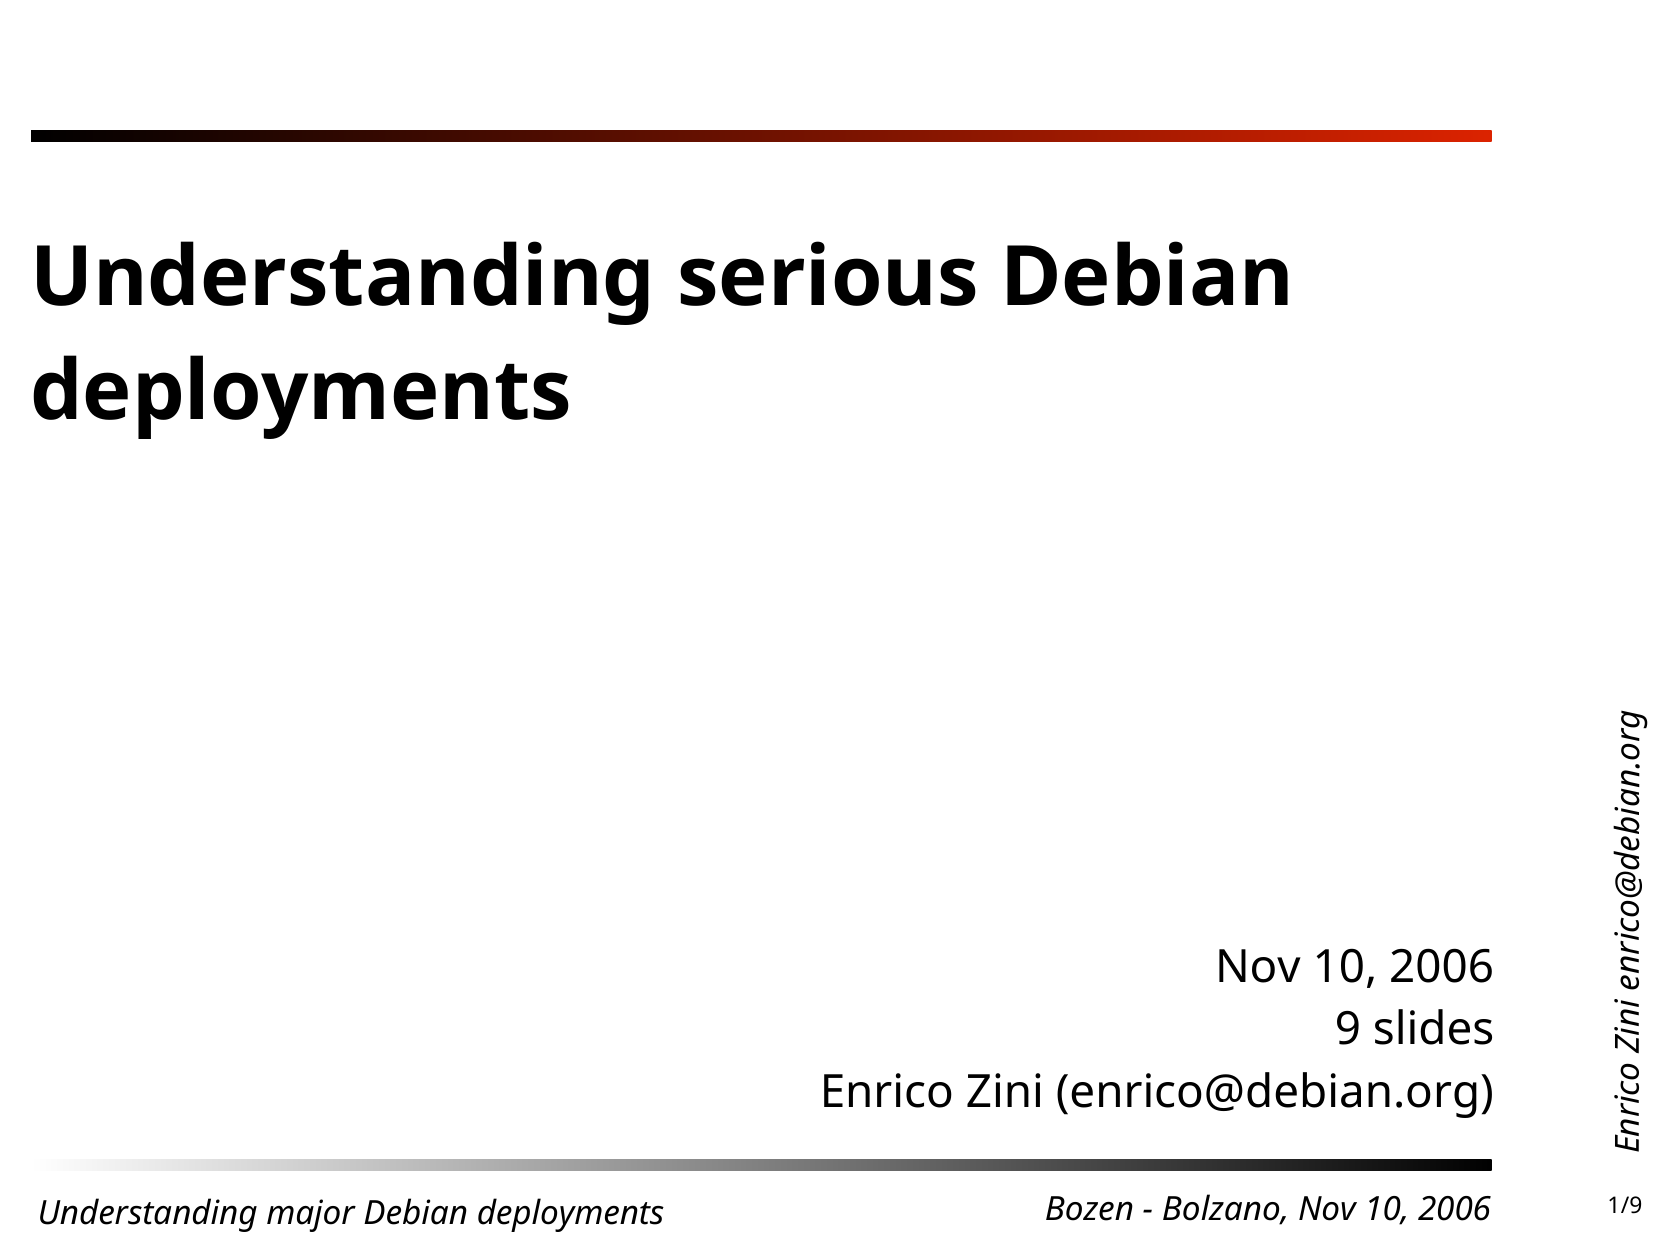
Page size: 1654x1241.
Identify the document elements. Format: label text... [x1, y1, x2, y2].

text_box Understanding serious Debian deployments [30, 216, 1495, 658]
text_box Nov 10, 2006 9 slides Enrico Zini (enrico@debian.org) [624, 933, 1495, 1154]
